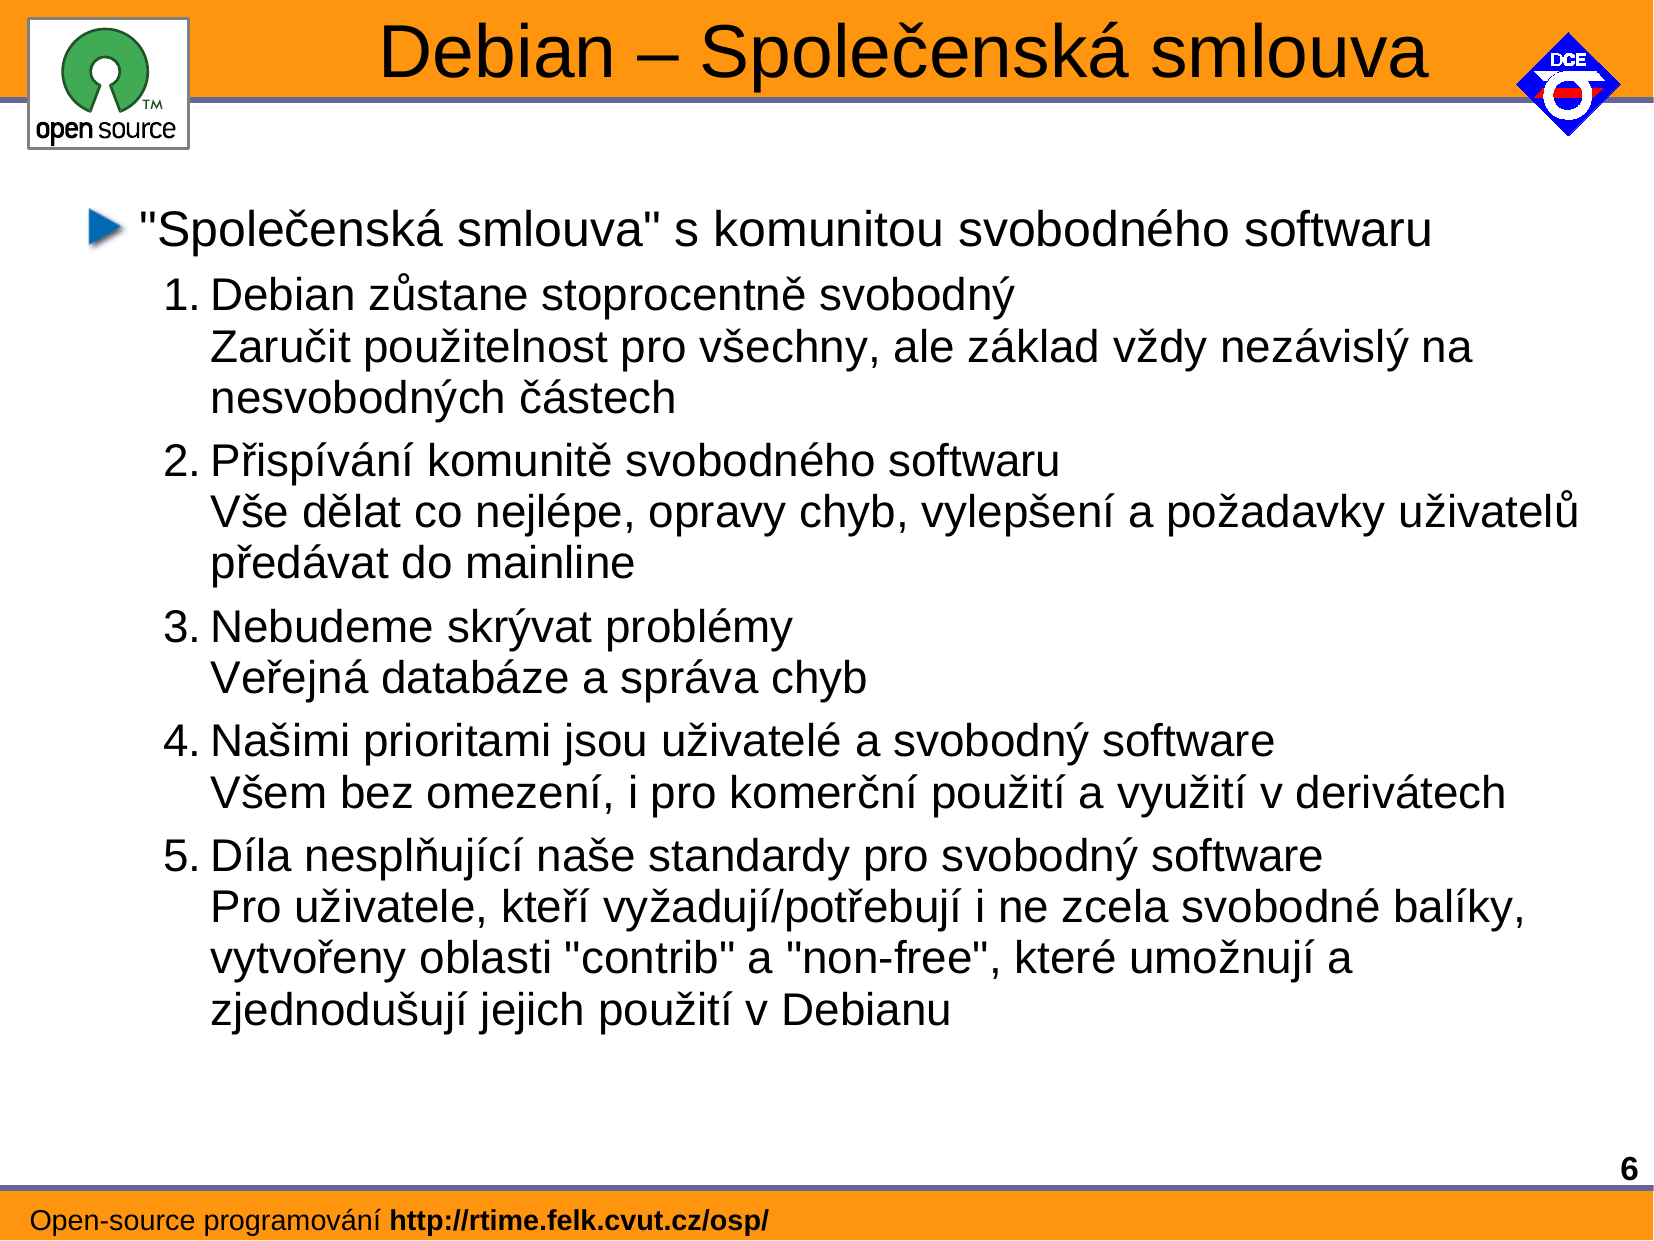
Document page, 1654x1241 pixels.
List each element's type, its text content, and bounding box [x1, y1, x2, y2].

title Debian – Společenská smlouva [178, 4, 1631, 98]
list "Společenská smlouva" s komunitou svobodného softwaru Debian zůstane stoprocentně svobodný Zaručit použitelnost pro všechny, ale základ vždy nezávislý na nesvobodných částech Přispívání komunitě svobodného softwaru Vše dělat co nejlépe, opravy chyb, vylepšení a požadavky uživatelů předávat do mainline Nebudeme skrývat problémy Veřejná databáze a správa chyb Našimi prioritami jsou uživatelé a svobodný software Všem bez omezení, i pro komerční použití a využití v derivátech Díla nesplňující naše standardy pro svobodný software Pro uživatele, kteří vyžadují/potřebují i ne zcela svobodné balíky, vytvořeny oblasti "contrib" a "non-free", které umožnují a zjednodušují jejich použití v Debianu [68, 201, 1592, 1122]
